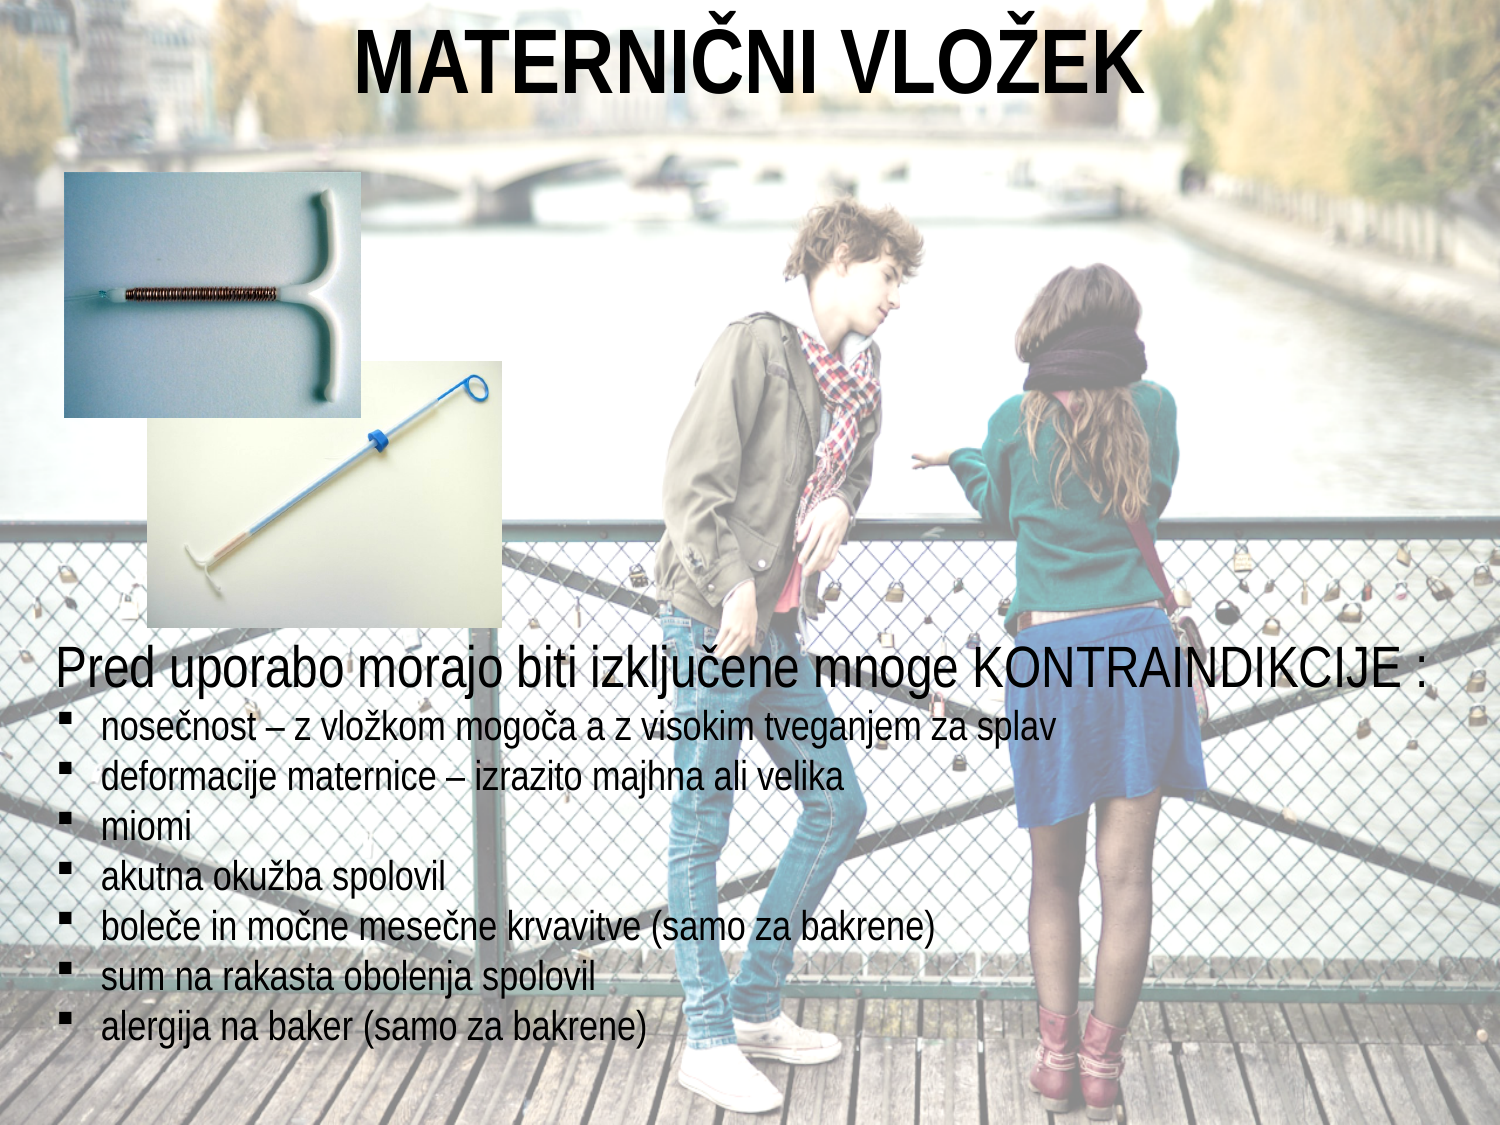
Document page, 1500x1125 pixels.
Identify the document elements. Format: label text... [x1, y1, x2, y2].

picture [0, 0, 1500, 1125]
text_box MATERNIČNI VLOŽEK [29, 0, 1471, 114]
text_box Pred uporabo morajo biti izključene mnoge KONTRAINDIKCIJE : nosečnost – z vložkom mogoča a z visokim tveganjem za splav deformacije maternice – izrazito majhna ali velika miomi akutna okužba spolovil boleče in močne mesečne krvavitve (samo za bakrene) sum na rakasta obolenja spolovil alergija na baker (samo za bakrene) [41, 621, 1471, 1057]
